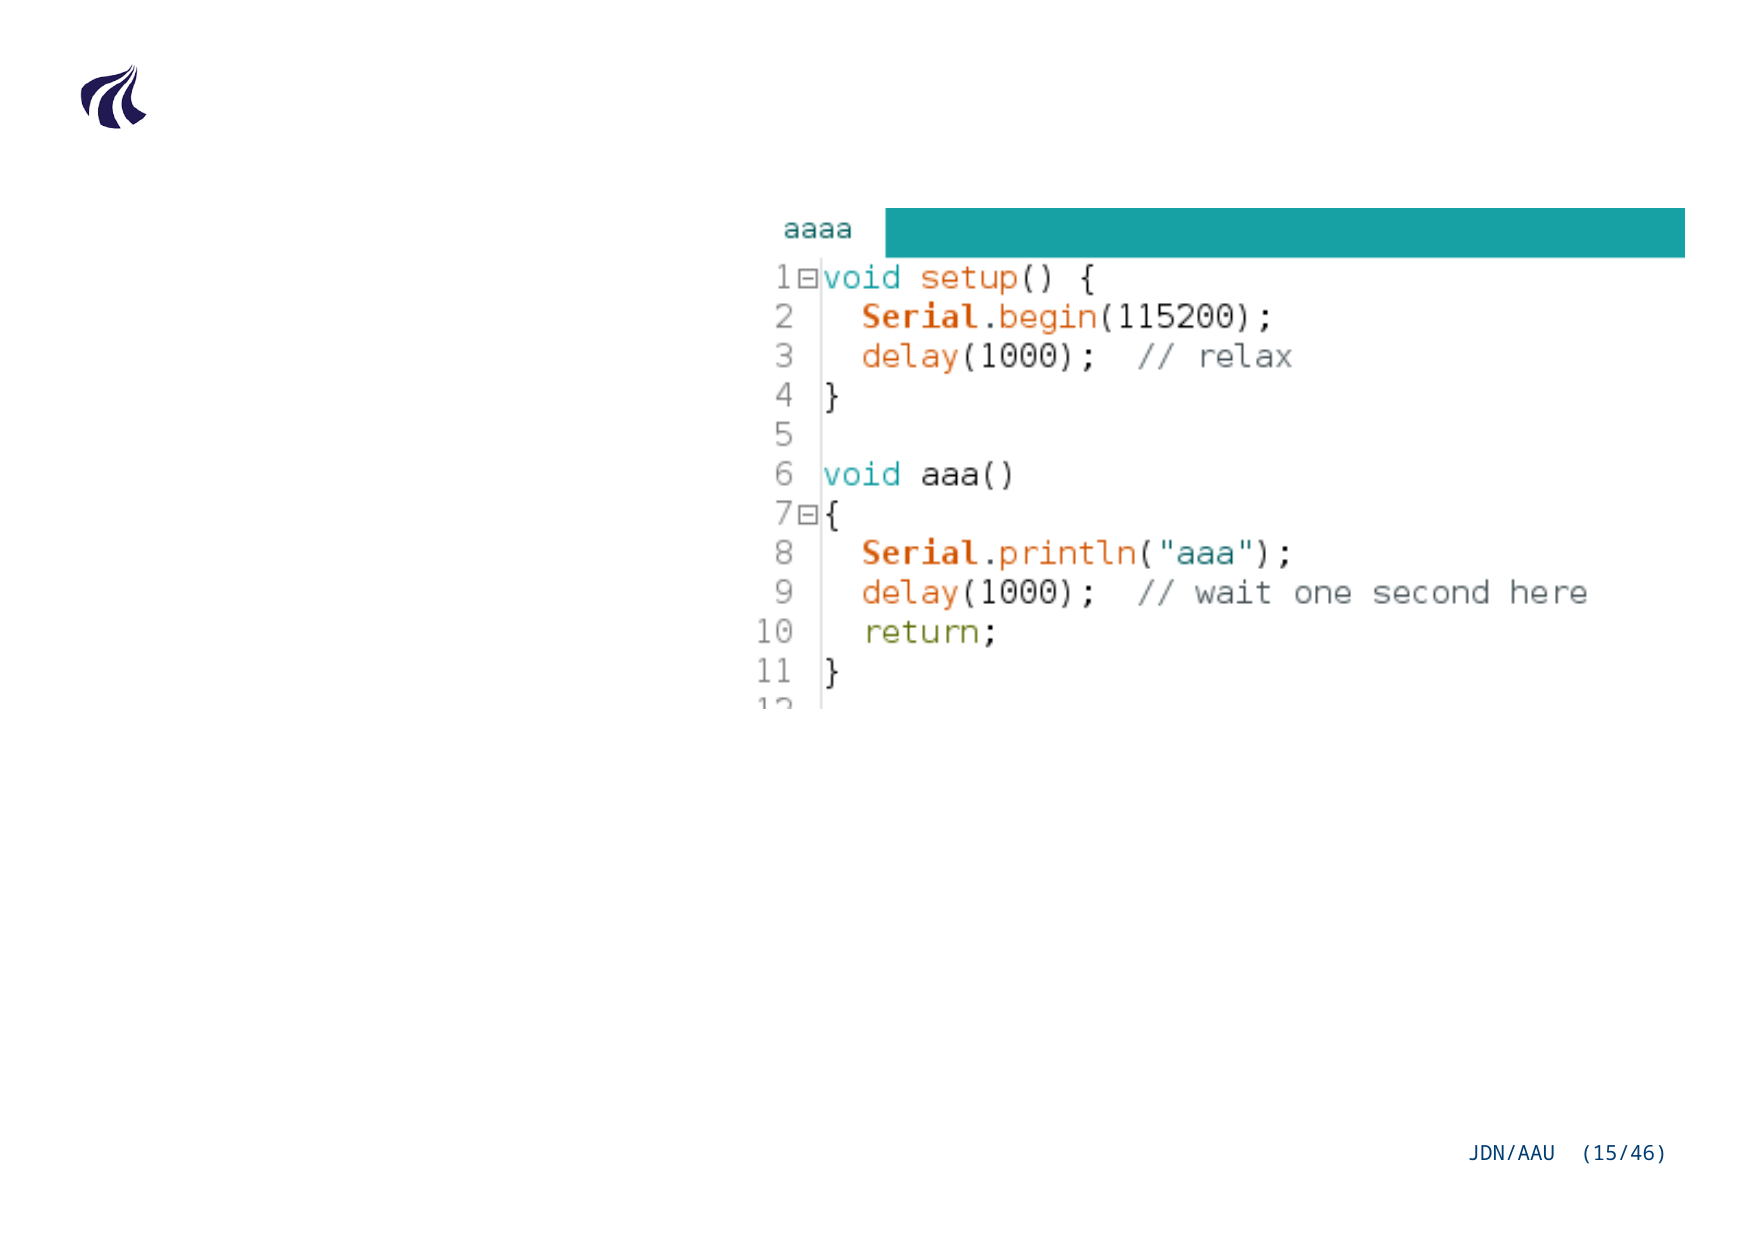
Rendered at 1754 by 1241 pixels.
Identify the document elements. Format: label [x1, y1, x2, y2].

picture [76, 60, 151, 131]
picture [753, 208, 1685, 709]
